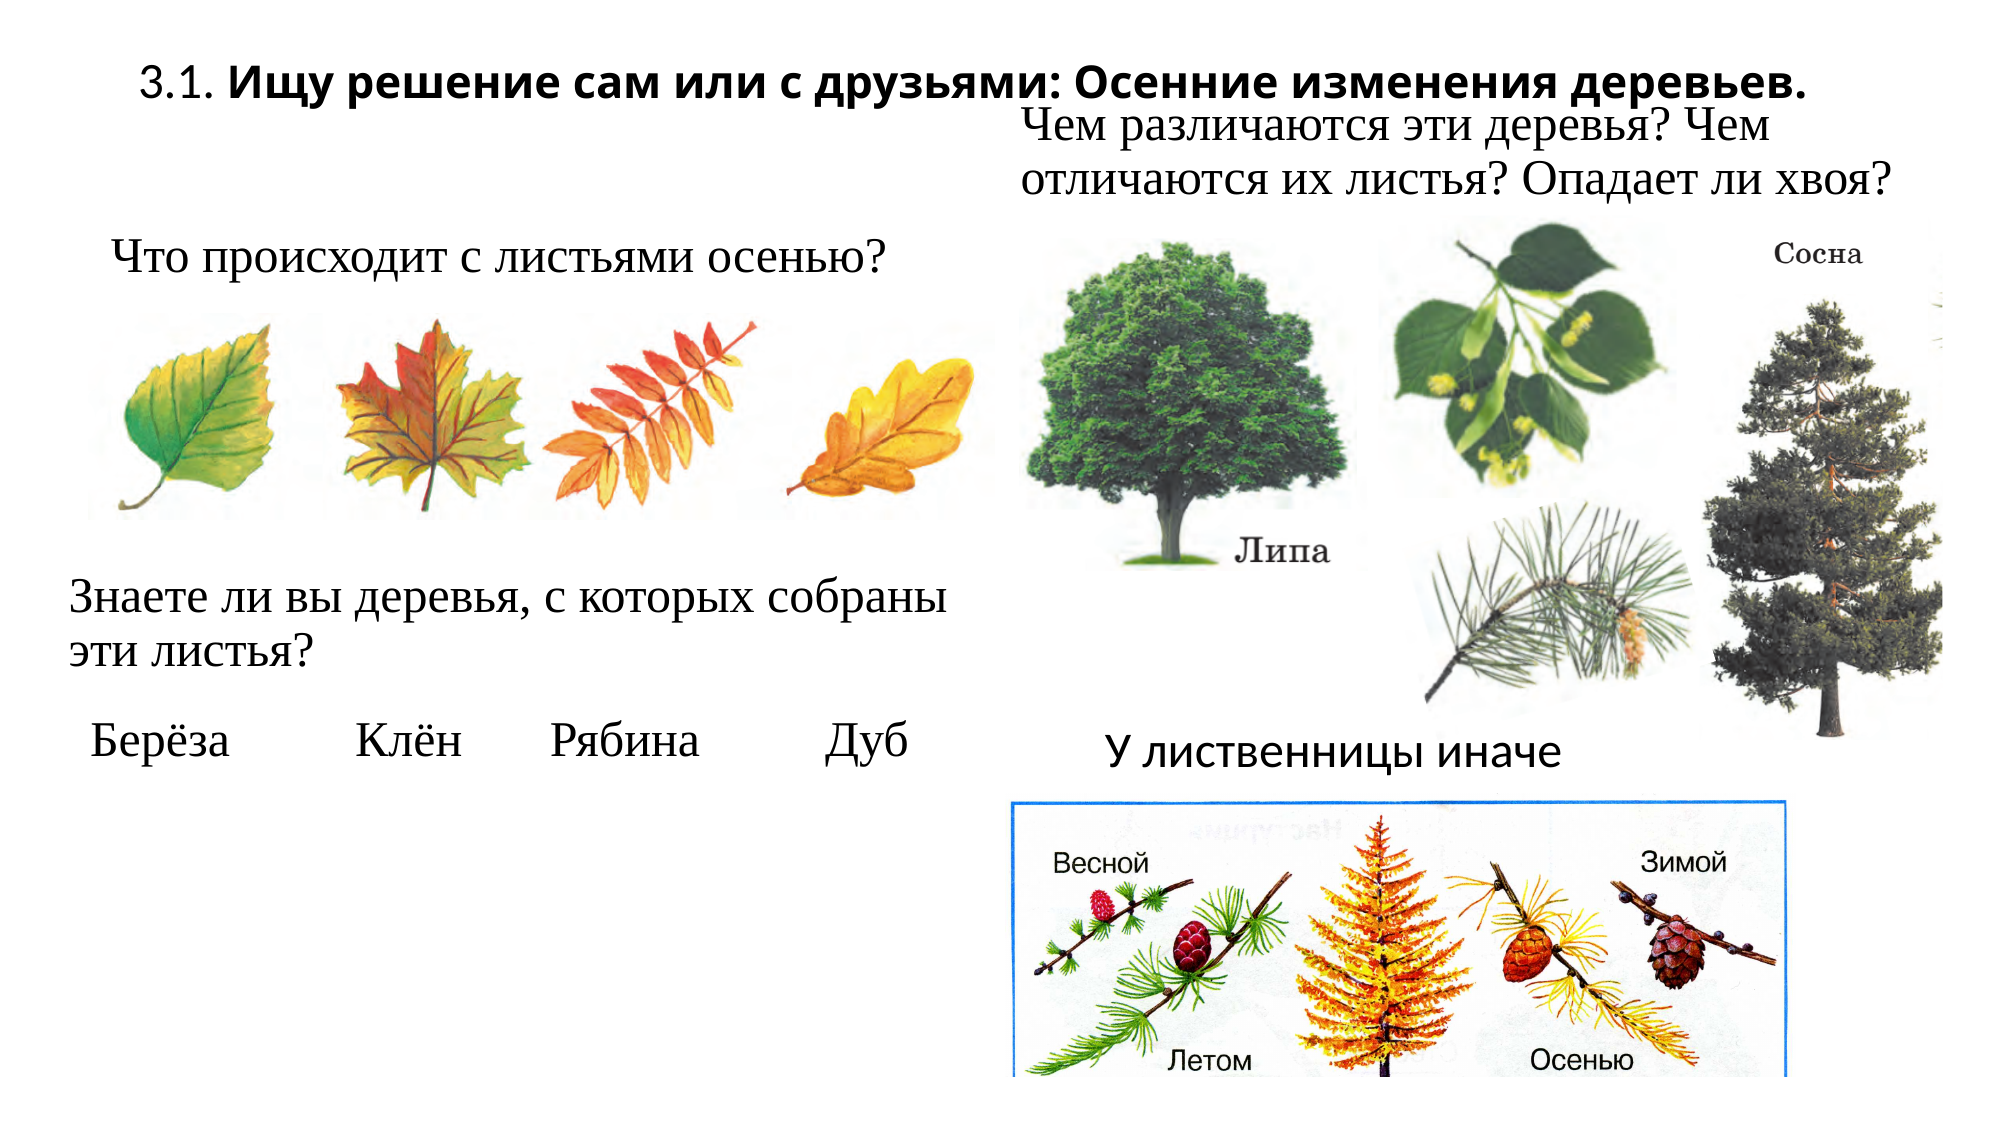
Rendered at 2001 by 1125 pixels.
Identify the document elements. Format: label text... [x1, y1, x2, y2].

picture [1005, 793, 1796, 1077]
picture [74, 308, 1002, 531]
list Знаете ли вы деревья, с которых собраны эти листья? [53, 562, 974, 698]
text_box У лиственницы иначе [1089, 709, 1583, 786]
picture [1019, 201, 1943, 748]
text_box Что происходит с листьями осенью? [95, 221, 973, 309]
title 3.1. Ищу решение сам или с друзьями: Осенние изменения деревьев. [123, 38, 1849, 125]
text_box Чем различаются эти деревья? Чем отличаются их листья? Опадает ли хвоя? [1005, 90, 1926, 226]
text_box Берёза Клён Рябина Дуб [75, 705, 952, 793]
